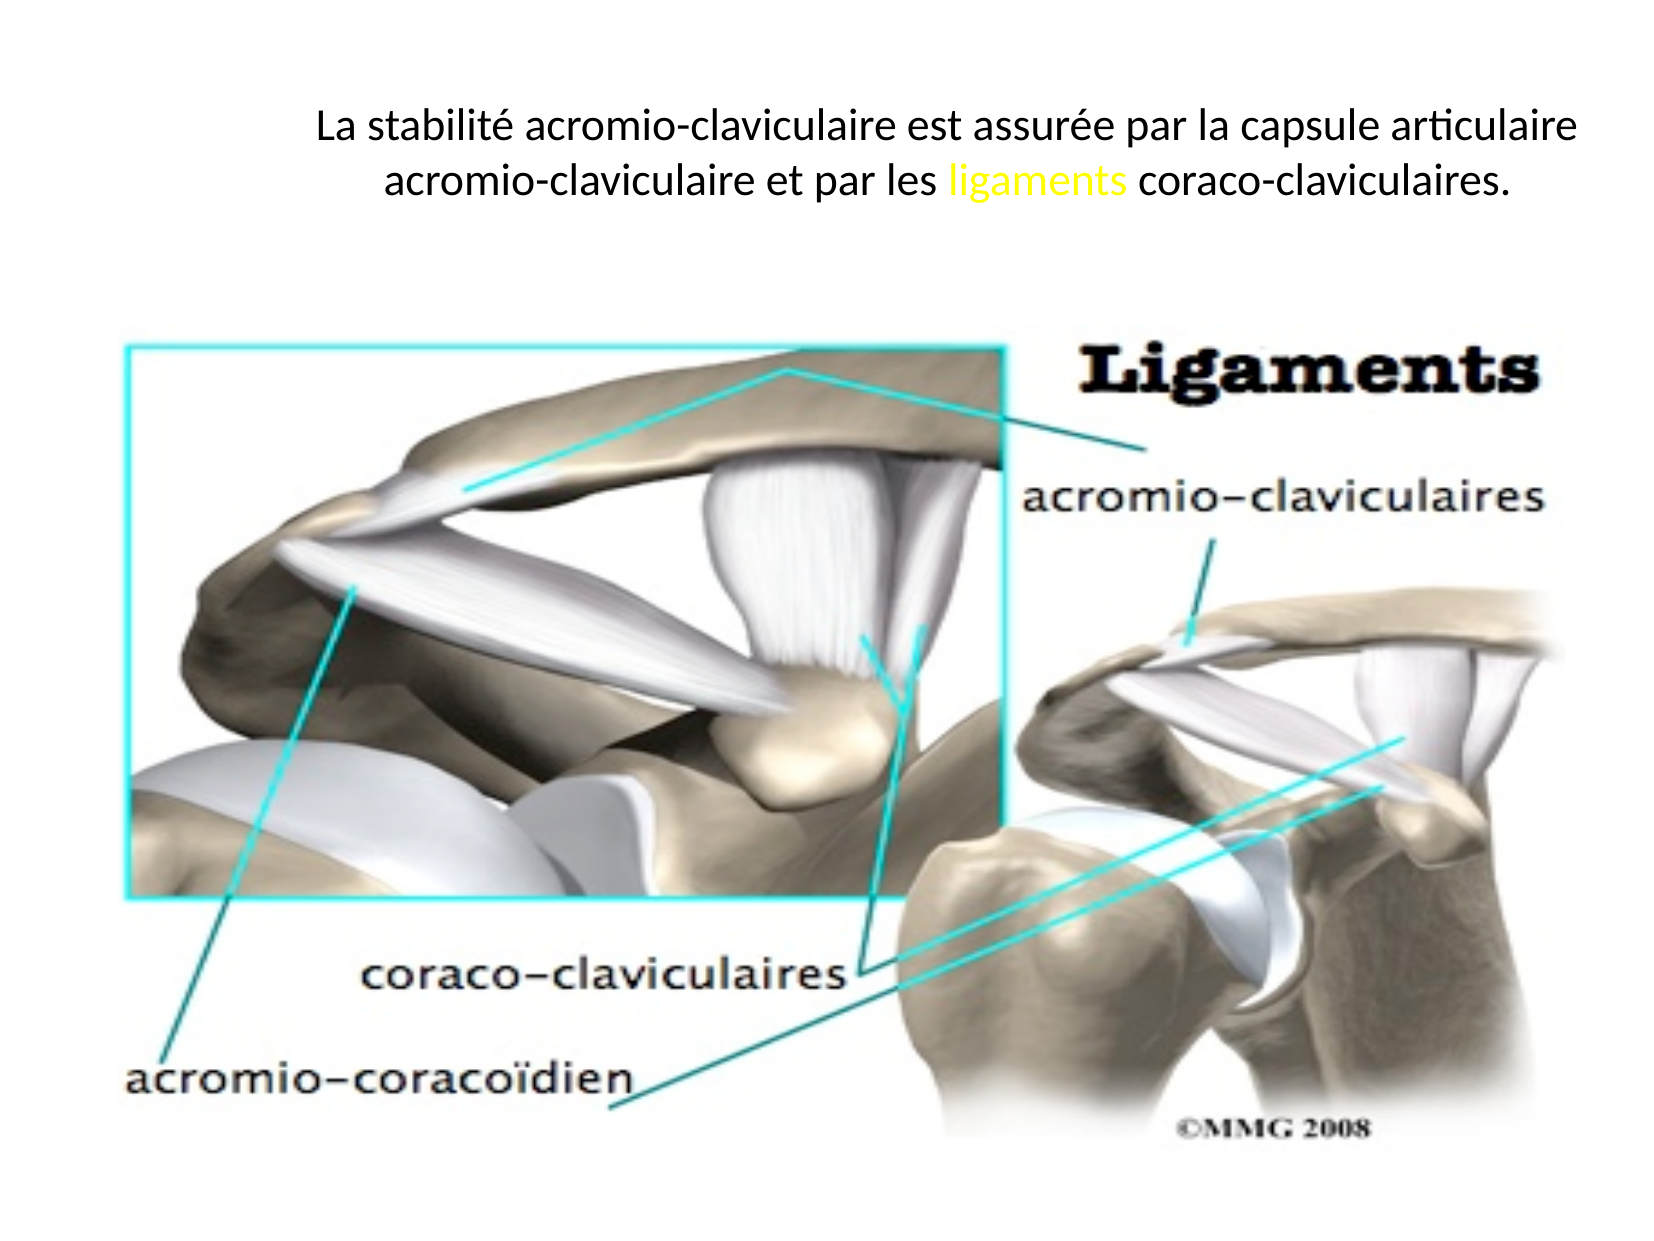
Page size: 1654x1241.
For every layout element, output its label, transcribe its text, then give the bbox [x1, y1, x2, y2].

picture [118, 324, 1565, 1152]
title La stabilité acromio-claviculaire est assurée par la capsule articulaire acromio-claviculaire et par les ligaments coraco-claviculaires. [241, 53, 1654, 247]
